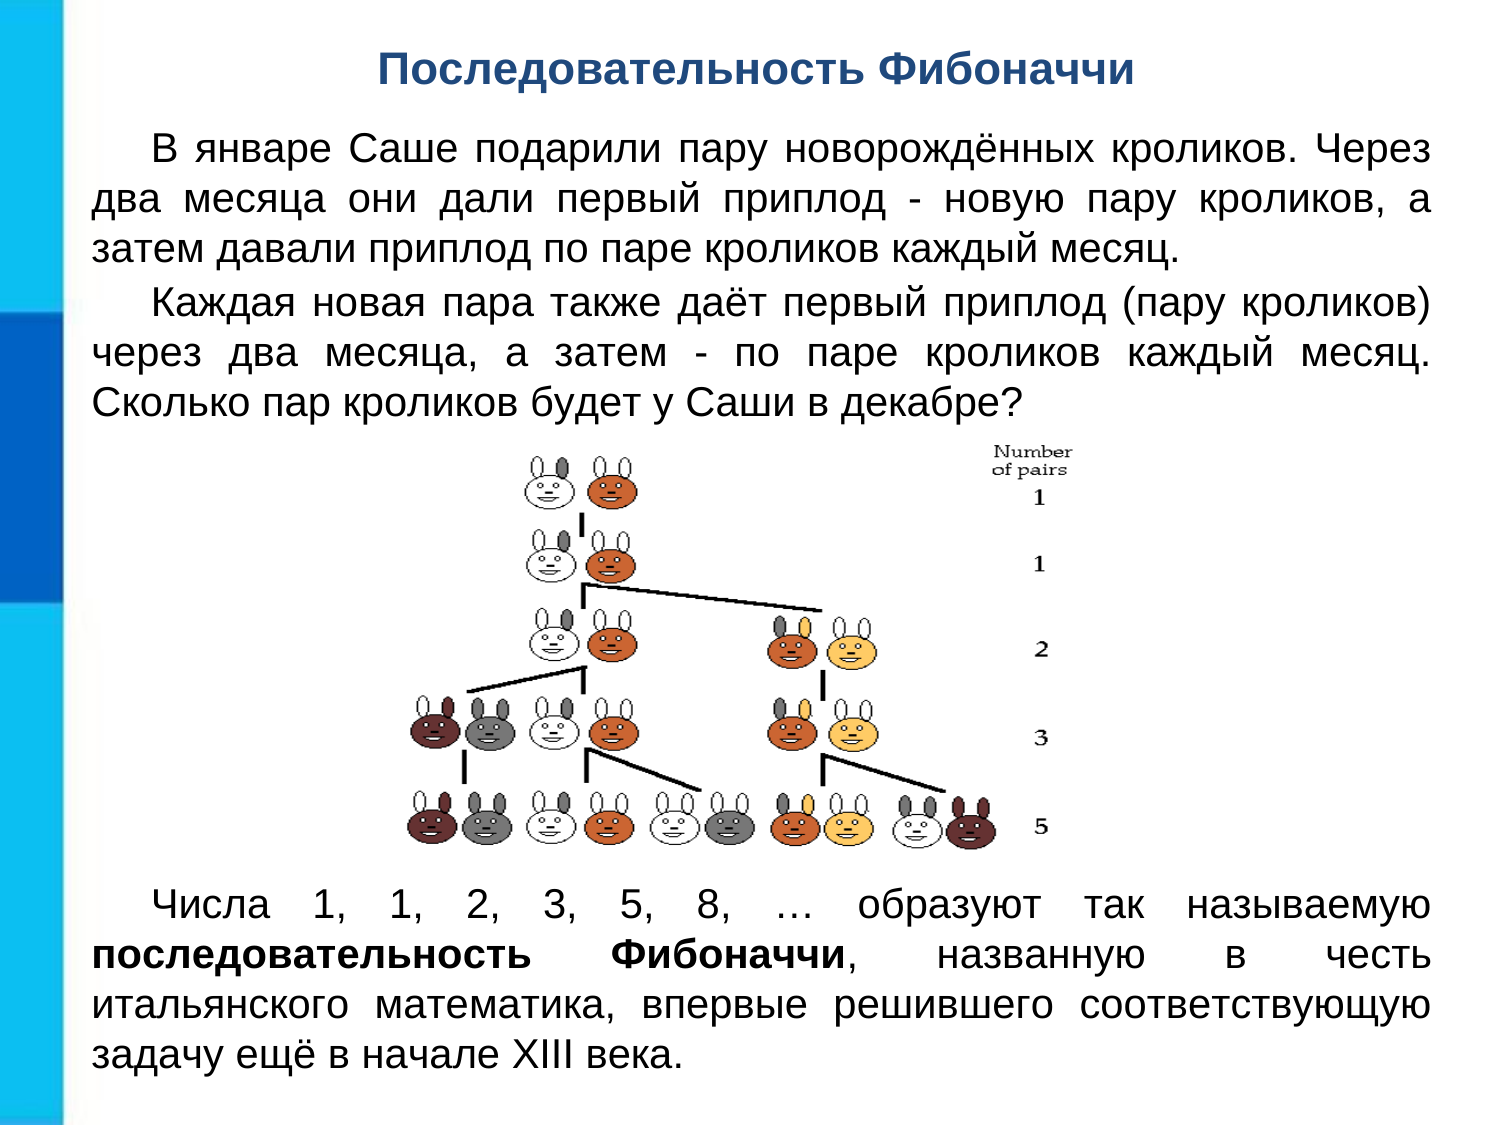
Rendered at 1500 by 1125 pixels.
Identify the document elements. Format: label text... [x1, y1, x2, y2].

text_box Числа 1, 1, 2, 3, 5, 8, … образуют так называемую последовательность Фибоначчи, названную в честь итальянского математика, впервые решившего соответствующую задачу ещё в начале XIII века. [76, 869, 1447, 1086]
picture [0, 0, 1500, 1125]
text_box В январе Саше подарили пару новорождённых кроликов. Через два месяца они дали первый приплод - новую пару кроликов, а затем давали приплод по паре кроликов каждый месяц. [76, 113, 1447, 267]
text_box Последовательность Фибоначчи [88, 30, 1425, 102]
text_box Каждая новая пара также даёт первый приплод (пару кроликов) через два месяца, а затем - по паре кроликов каждый месяц. Сколько пар кроликов будет у Саши в декабре? [76, 267, 1447, 433]
